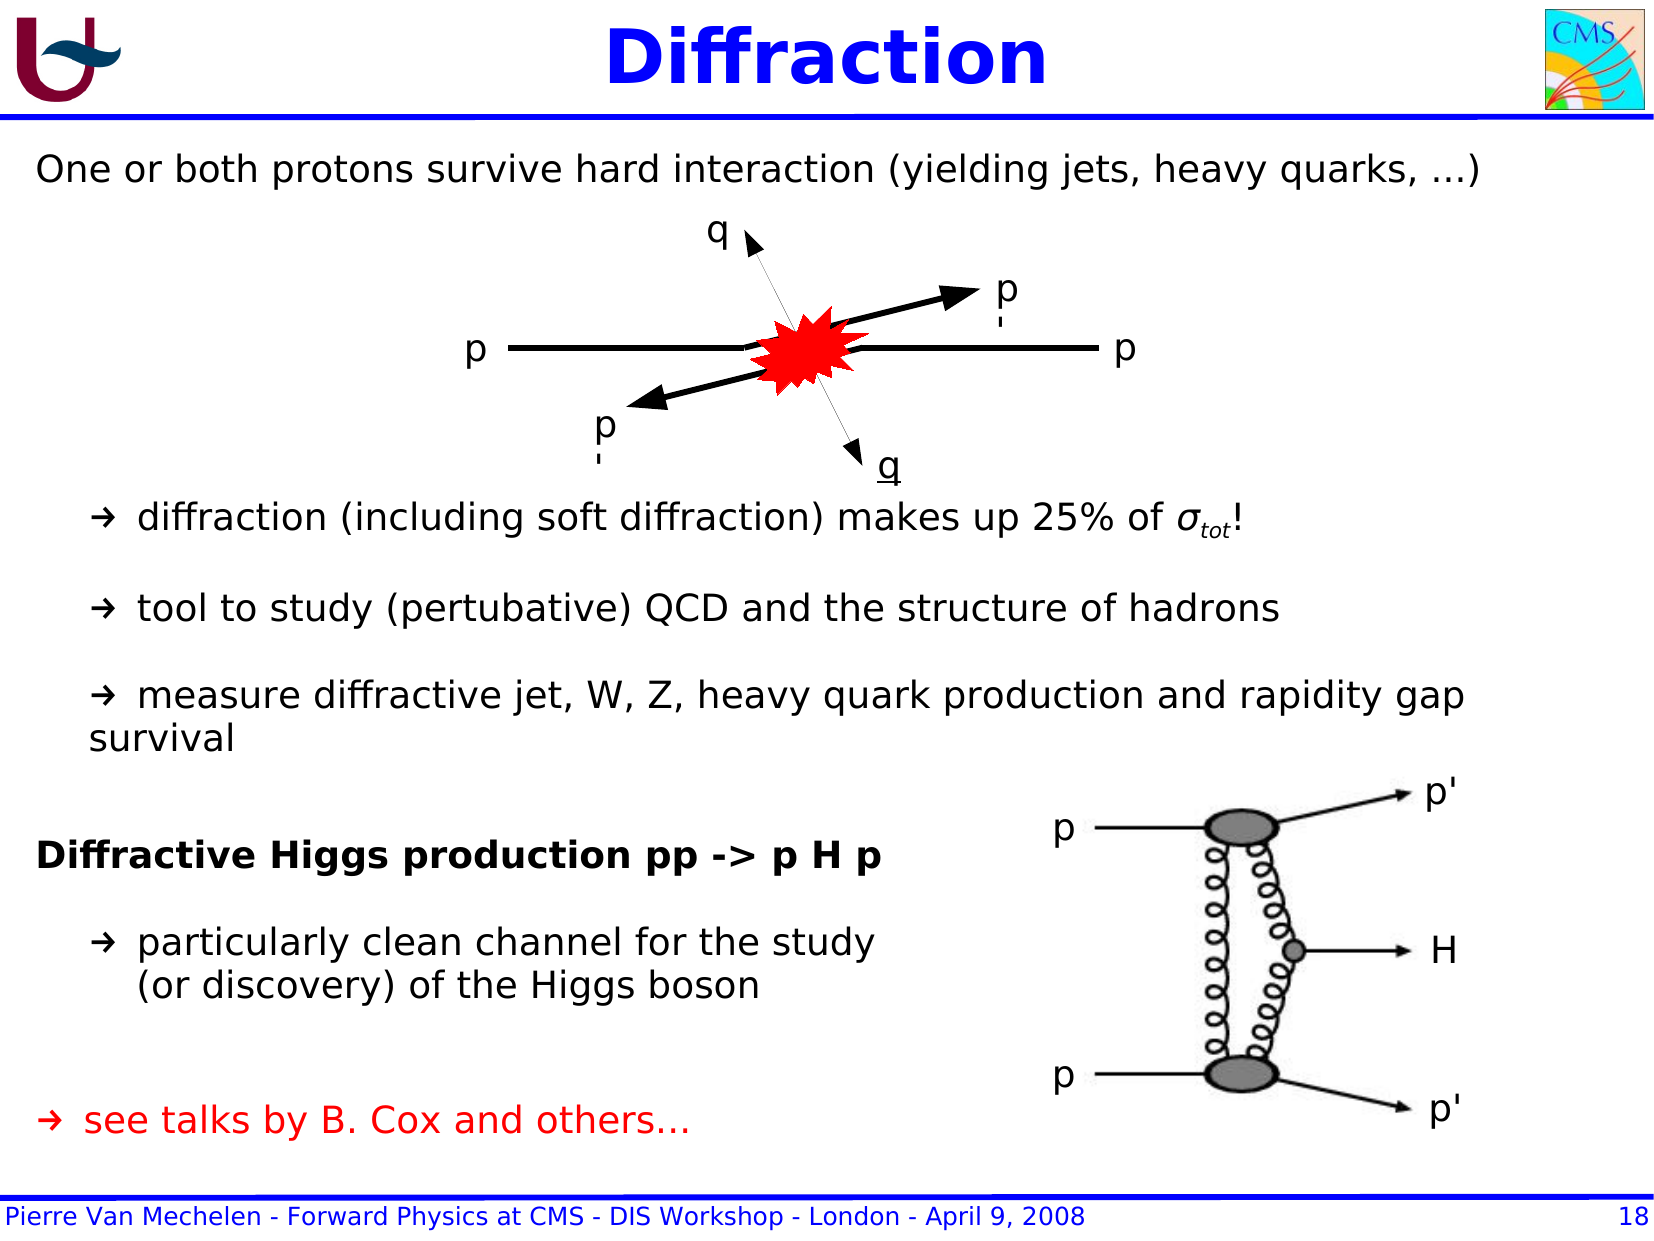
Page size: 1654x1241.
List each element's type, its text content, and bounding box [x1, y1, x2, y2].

text_box q [691, 200, 745, 260]
text_box p' [578, 395, 642, 455]
text_box p [1037, 797, 1091, 857]
list One or both protons survive hard interaction (yielding jets, heavy quarks, ...) → diffraction (including soft diffraction) makes up 25% of σtot! → tool to study (pertubative) QCD and the structure of hadrons → measure diffractive jet, W, Z, heavy quark production and rapidity gap survival Diffractive Higgs production pp -> p H p → particularly clean channel for the study (or discovery) of the Higgs boson → see talks by B. Cox and others... [17, 147, 1625, 1167]
text_box [750, 306, 869, 396]
text_box q [862, 436, 916, 495]
title Diffraction [147, 8, 1506, 107]
text_box H [1415, 921, 1473, 980]
text_box p [1037, 1045, 1091, 1104]
text_box p' [980, 259, 1044, 318]
picture [9, 10, 128, 109]
text_box p [449, 318, 502, 378]
text_box p' [1409, 762, 1473, 821]
text_box p [1098, 318, 1152, 377]
picture [1055, 749, 1457, 1164]
text_box p' [1413, 1079, 1477, 1138]
picture [1545, 9, 1645, 110]
